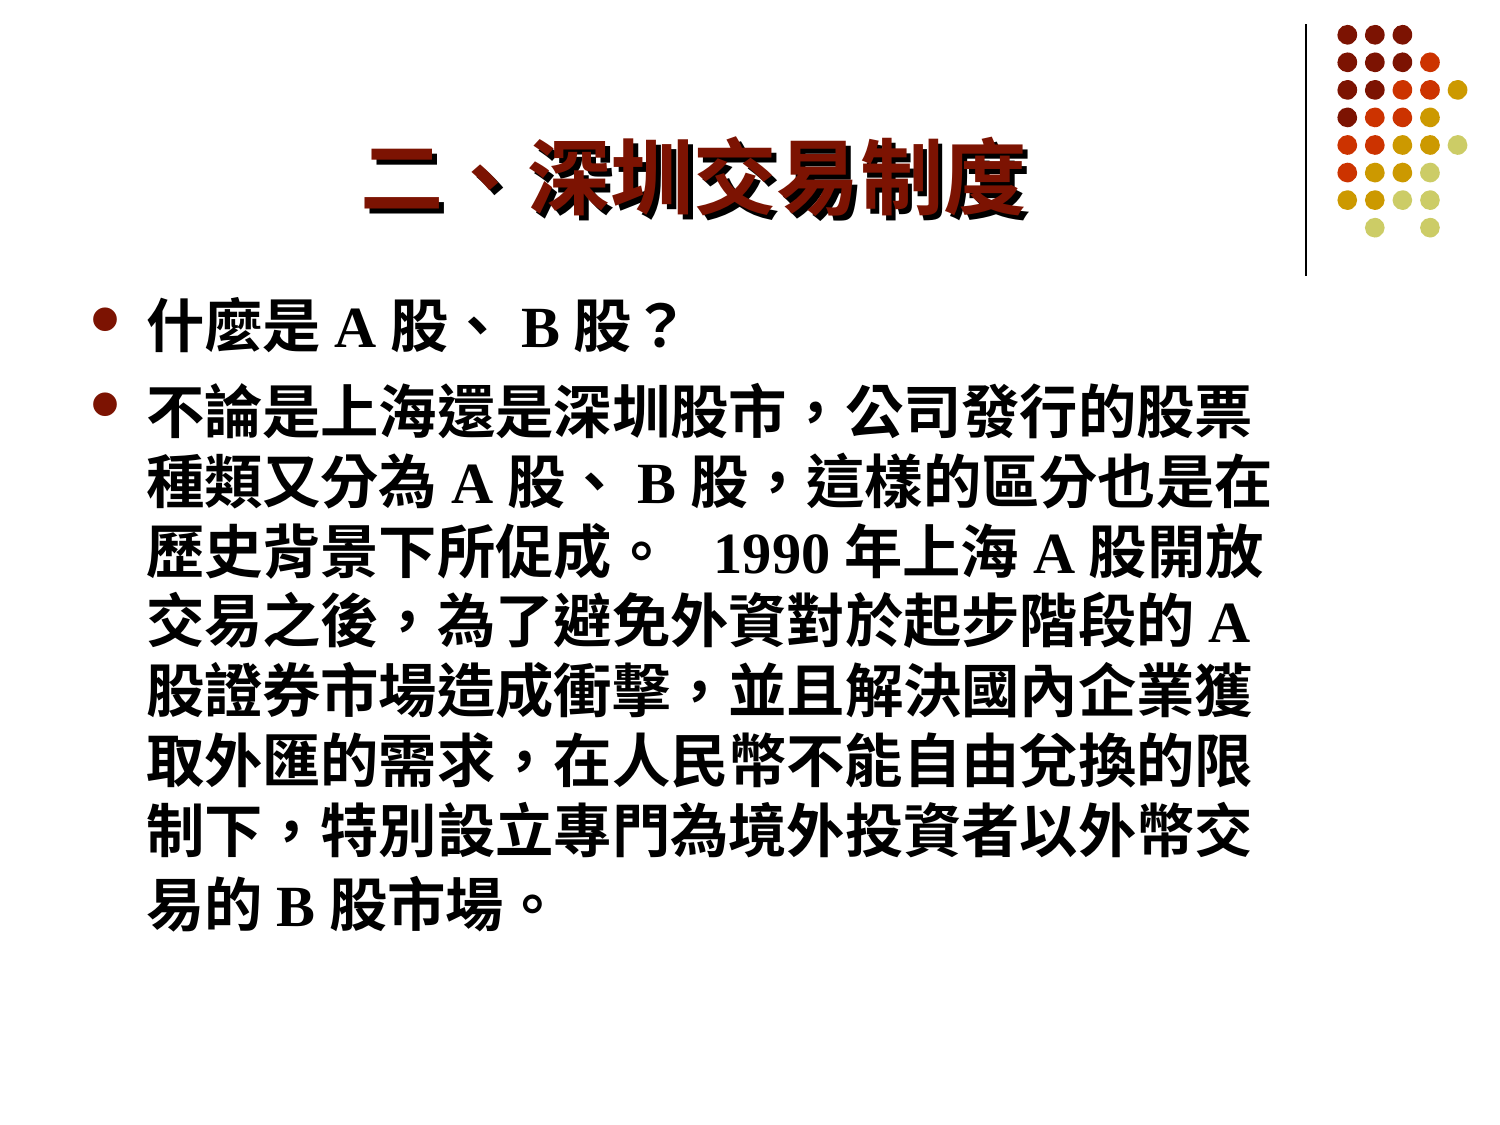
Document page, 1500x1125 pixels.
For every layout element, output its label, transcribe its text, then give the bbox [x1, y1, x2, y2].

title 二、深圳交易制度 [74, 20, 1313, 233]
list 什麼是A股、B股？ 不論是上海還是深圳股市，公司發行的股票種類又分為A股、B股，這樣的區分也是在歷史背景下所促成。 1990年上海A股開放交易之後，為了避免外資對於起步階段的A股證券市場造成衝擊，並且解決國內企業獲取外匯的需求，在人民幣不能自由兌換的限制下，特別設立專門為境外投資者以外幣交易的B股市場。 [75, 282, 1317, 1006]
